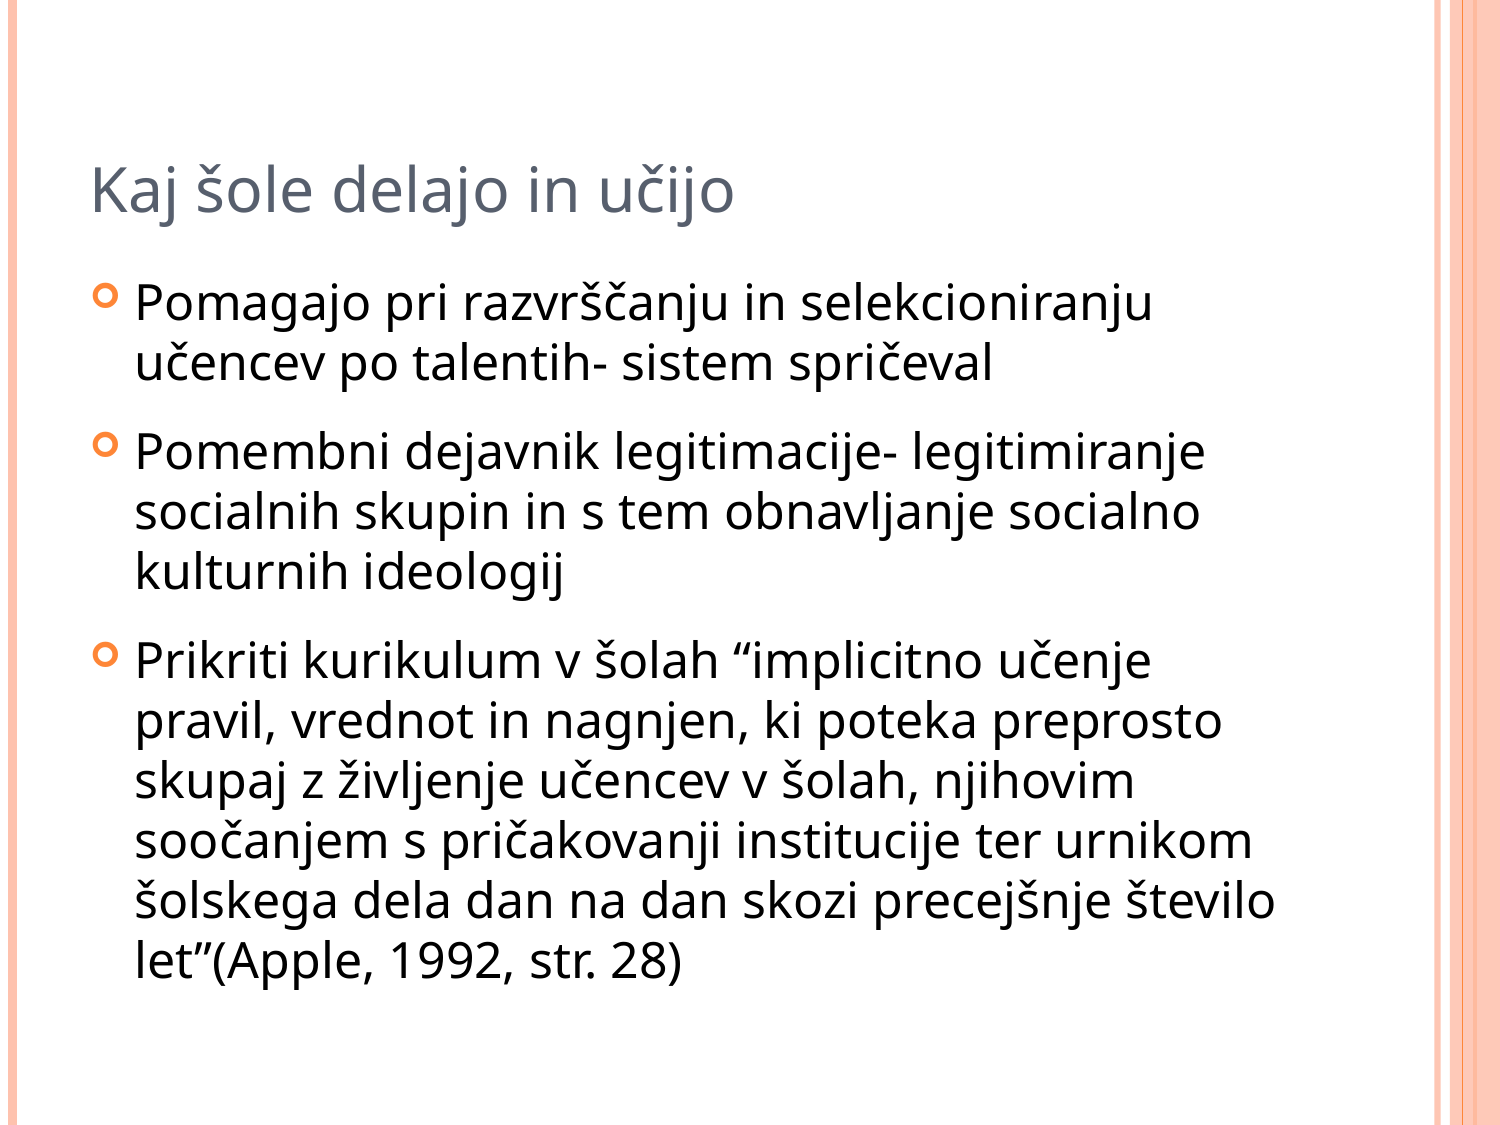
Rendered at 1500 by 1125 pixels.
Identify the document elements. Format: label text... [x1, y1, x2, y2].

list Pomagajo pri razvrščanju in selekcioniranju učencev po talentih- sistem spričeval Pomembni dejavnik legitimacije- legitimiranje socialnih skupin in s tem obnavljanje socialno kulturnih ideologij Prikriti kurikulum v šolah “implicitno učenje pravil, vrednot in nagnjen, ki poteka preprosto skupaj z življenje učencev v šolah, njihovim soočanjem s pričakovanji institucije ter urnikom šolskega dela dan na dan skozi precejšnje število let”(Apple, 1992, str. 28) [75, 262, 1300, 1062]
title Kaj šole delajo in učijo [75, 45, 1300, 233]
